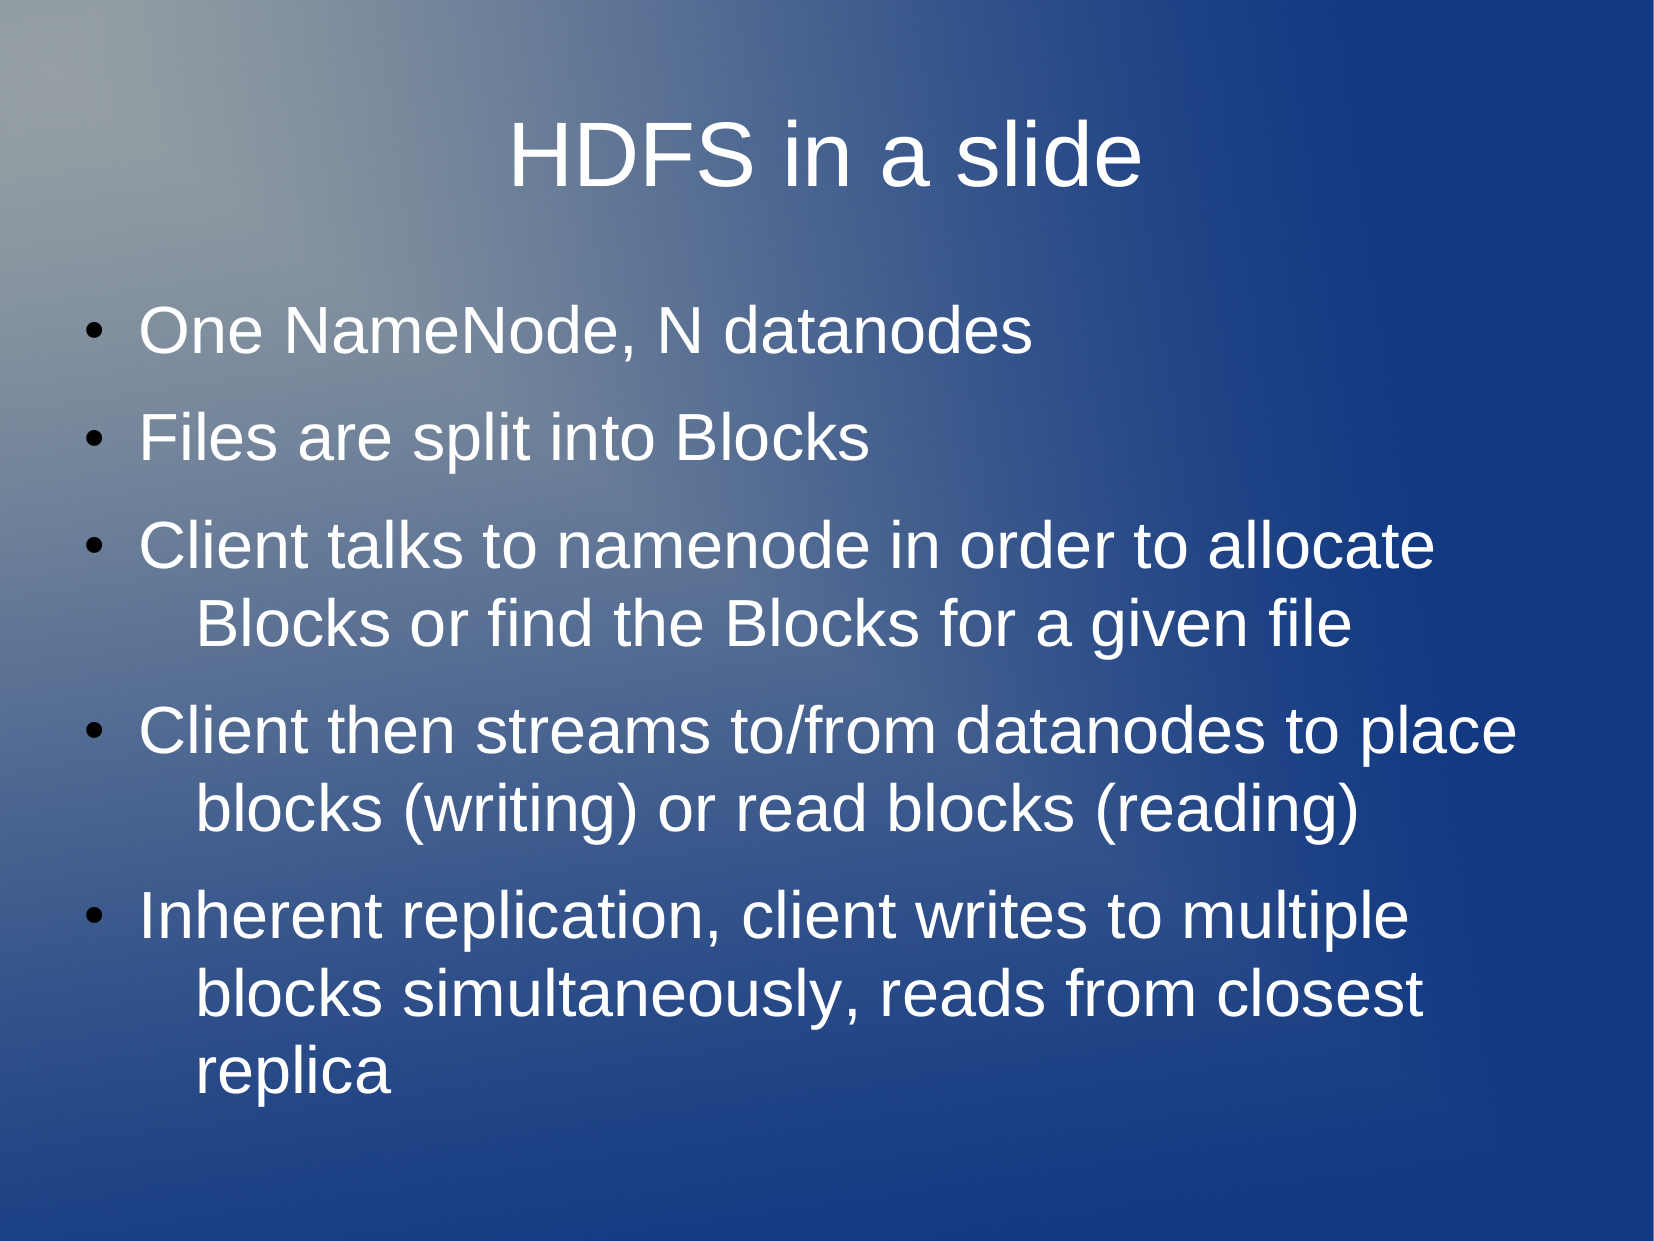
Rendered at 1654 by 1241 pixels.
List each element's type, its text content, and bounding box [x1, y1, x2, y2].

list One NameNode, N datanodes Files are split into Blocks Client talks to namenode in order to allocate Blocks or find the Blocks for a given file Client then streams to/from datanodes to place blocks (writing) or read blocks (reading) Inherent replication, client writes to multiple blocks simultaneously, reads from closest replica [82, 290, 1571, 1109]
title HDFS in a slide [82, 56, 1571, 249]
picture [0, 0, 1654, 1241]
